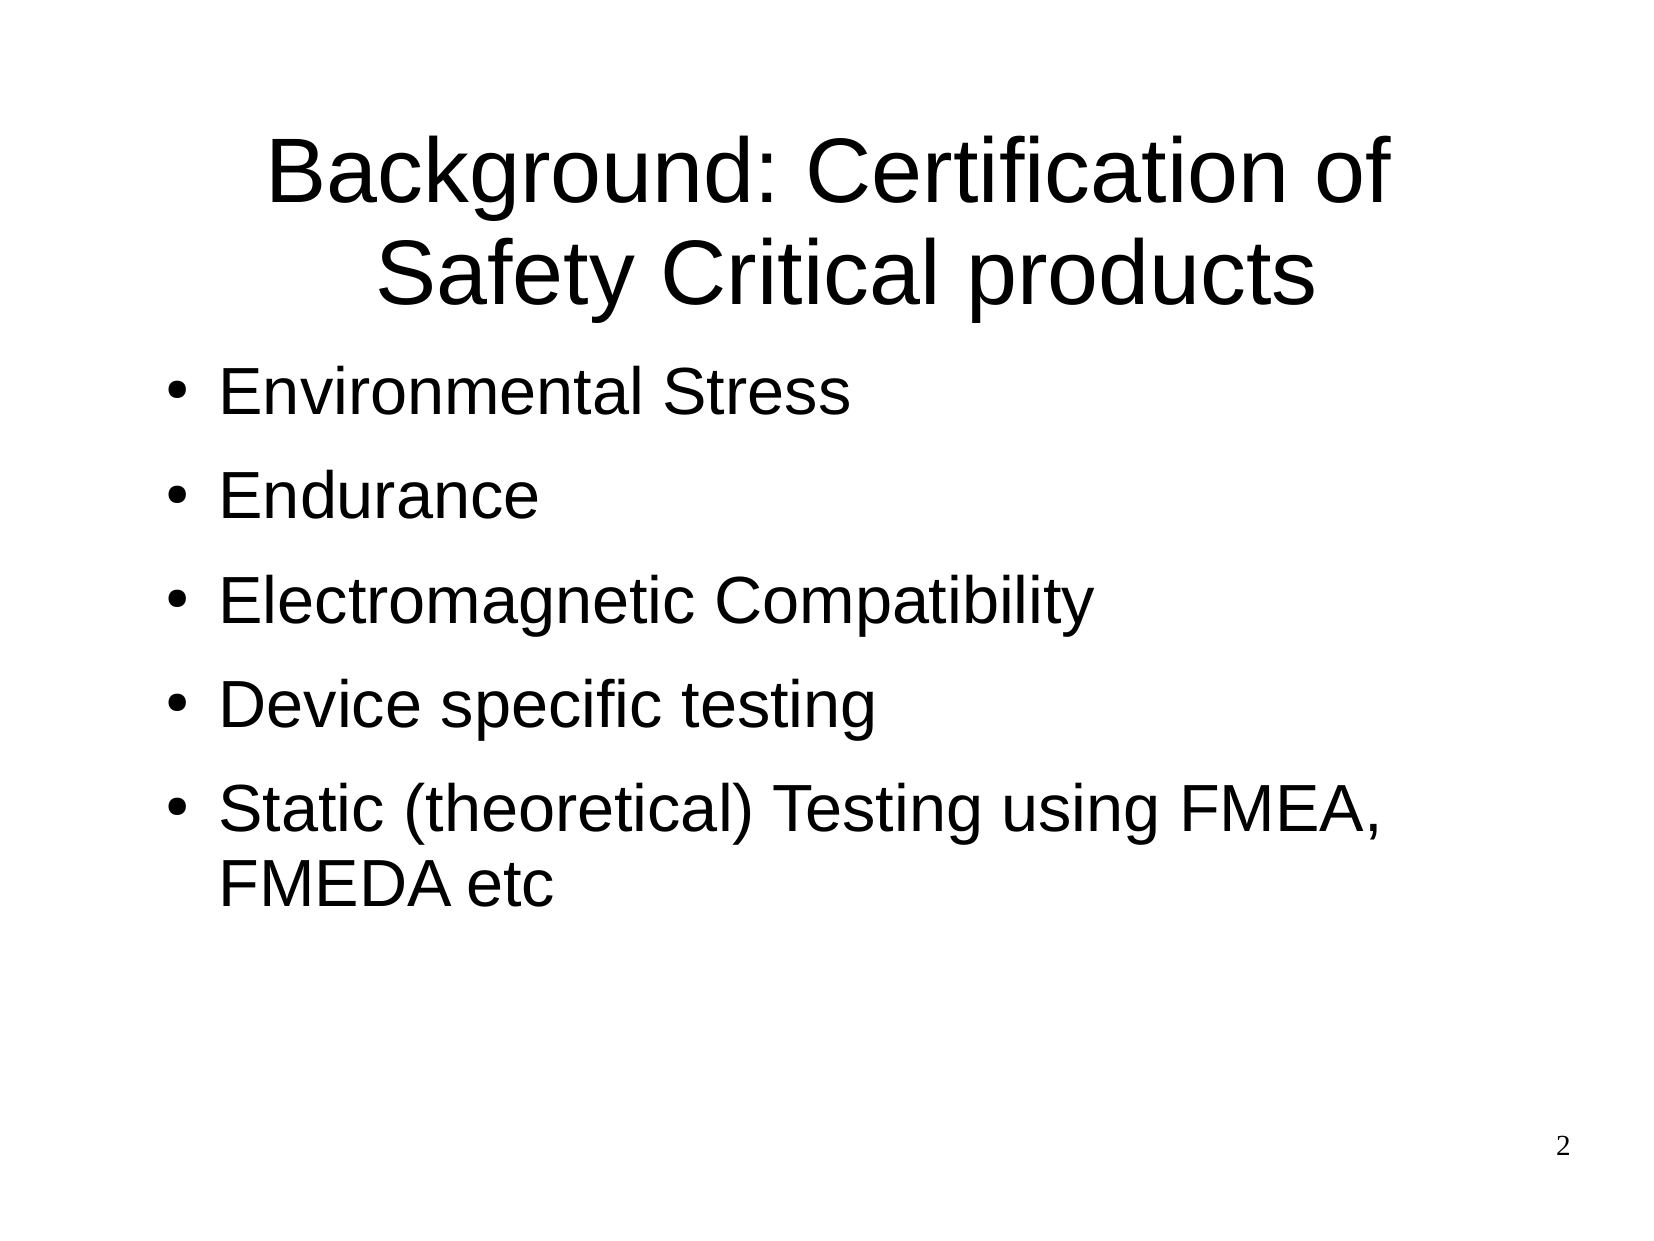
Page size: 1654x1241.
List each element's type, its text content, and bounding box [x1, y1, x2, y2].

list Environmental Stress Endurance Electromagnetic Compatibility Device specific testing Static (theoretical) Testing using FMEA, FMEDA etc [147, 354, 1529, 1136]
title Background: Certification of Safety Critical products [123, 118, 1536, 326]
